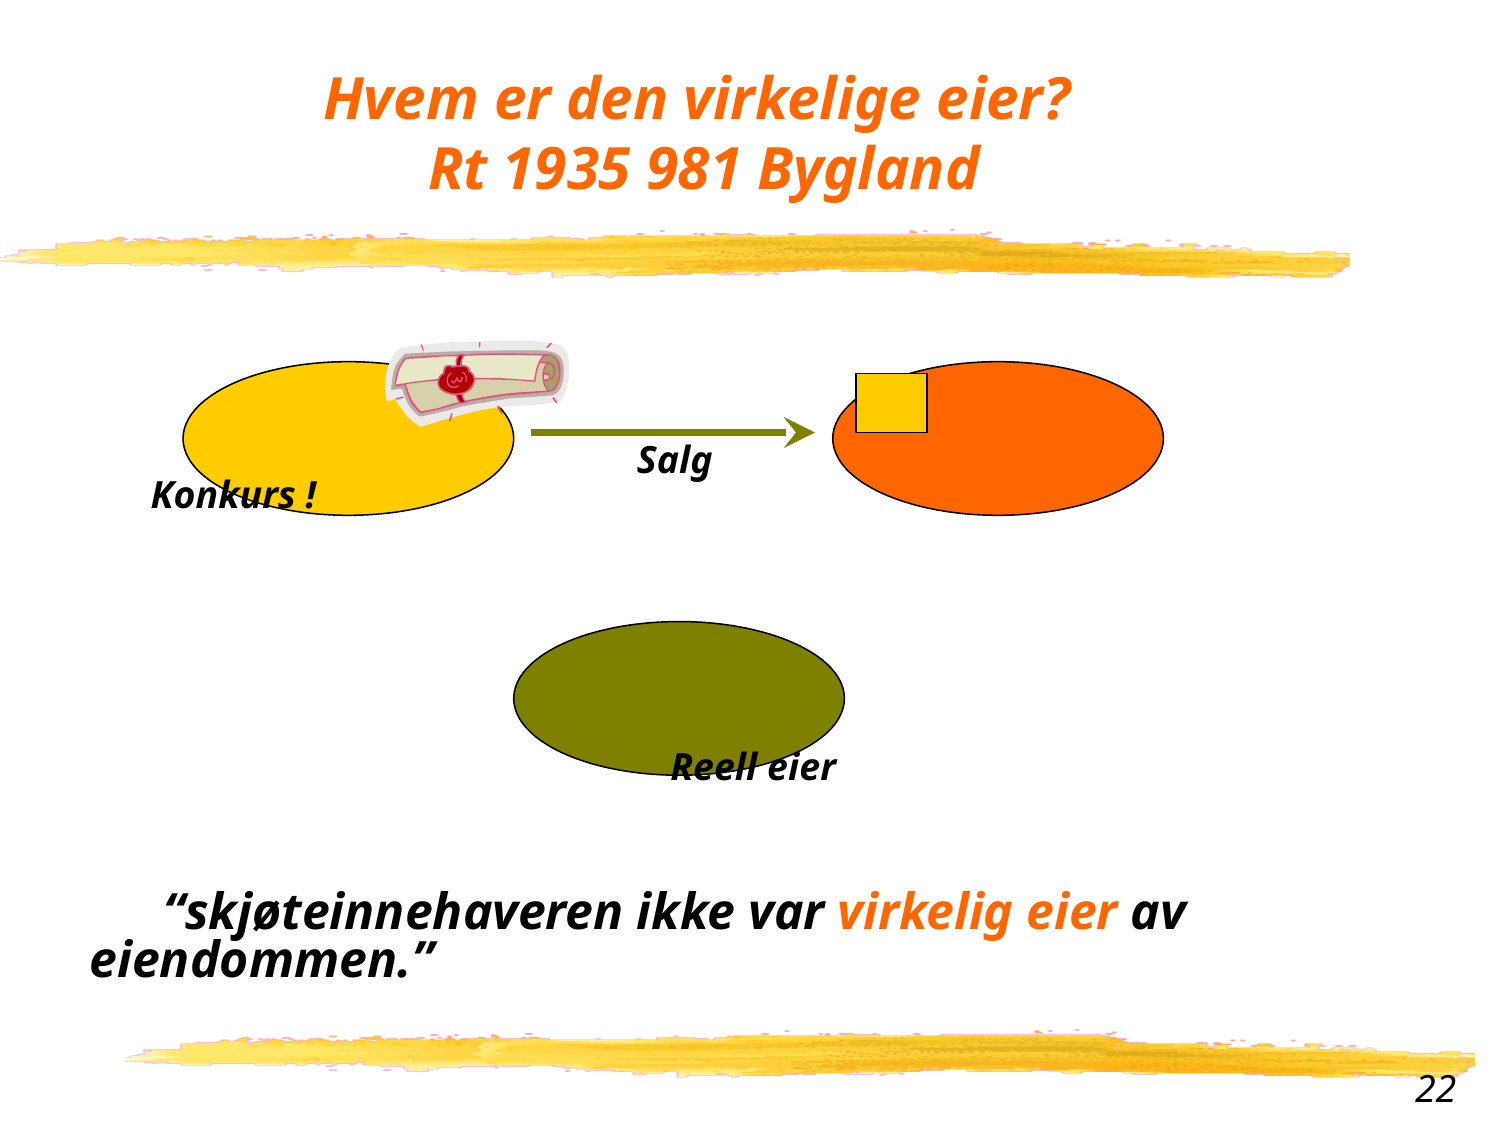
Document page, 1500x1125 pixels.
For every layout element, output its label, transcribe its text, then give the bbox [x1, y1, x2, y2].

text_box [832, 361, 1164, 516]
picture [383, 338, 573, 430]
text_box Konkurs ! [135, 456, 396, 524]
text_box Salg [621, 420, 728, 489]
slide_number <number> [1400, 1050, 1500, 1125]
picture [0, 224, 1350, 288]
text_box [513, 621, 845, 775]
text_box [183, 361, 514, 513]
picture [125, 1024, 1475, 1088]
text_box Reell eier [655, 727, 1022, 796]
list “skjøteinnehaveren ikke var virkelig eier av eiendommen.” [75, 822, 1329, 1000]
title Hvem er den virkelige eier? Rt 1935 981 Bygland [66, 30, 1342, 233]
